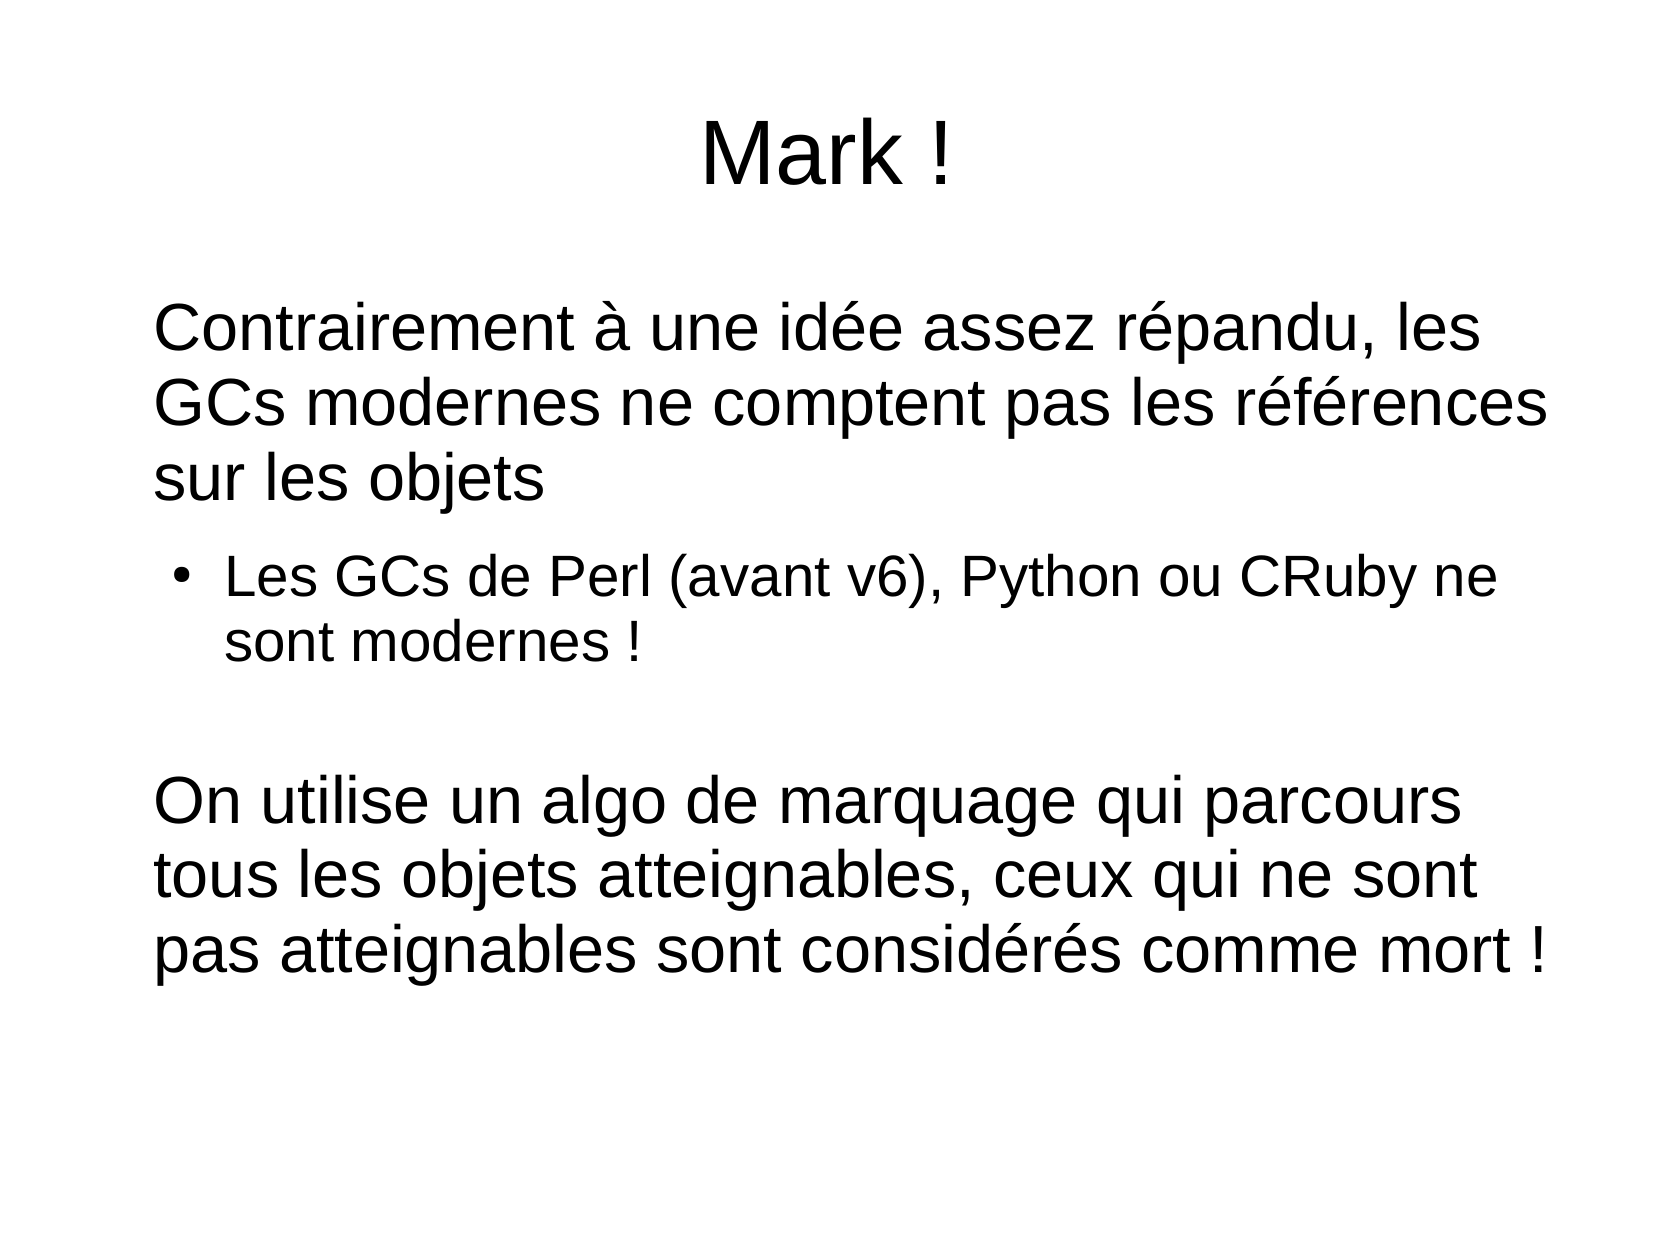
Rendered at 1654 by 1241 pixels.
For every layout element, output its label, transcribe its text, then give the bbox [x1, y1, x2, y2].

title Mark ! [82, 49, 1571, 257]
list Contrairement à une idée assez répandu, les GCs modernes ne comptent pas les références sur les objets Les GCs de Perl (avant v6), Python ou CRuby ne sont modernes ! On utilise un algo de marquage qui parcours tous les objets atteignables, ceux qui ne sont pas atteignables sont considérés comme mort ! [82, 290, 1571, 1109]
